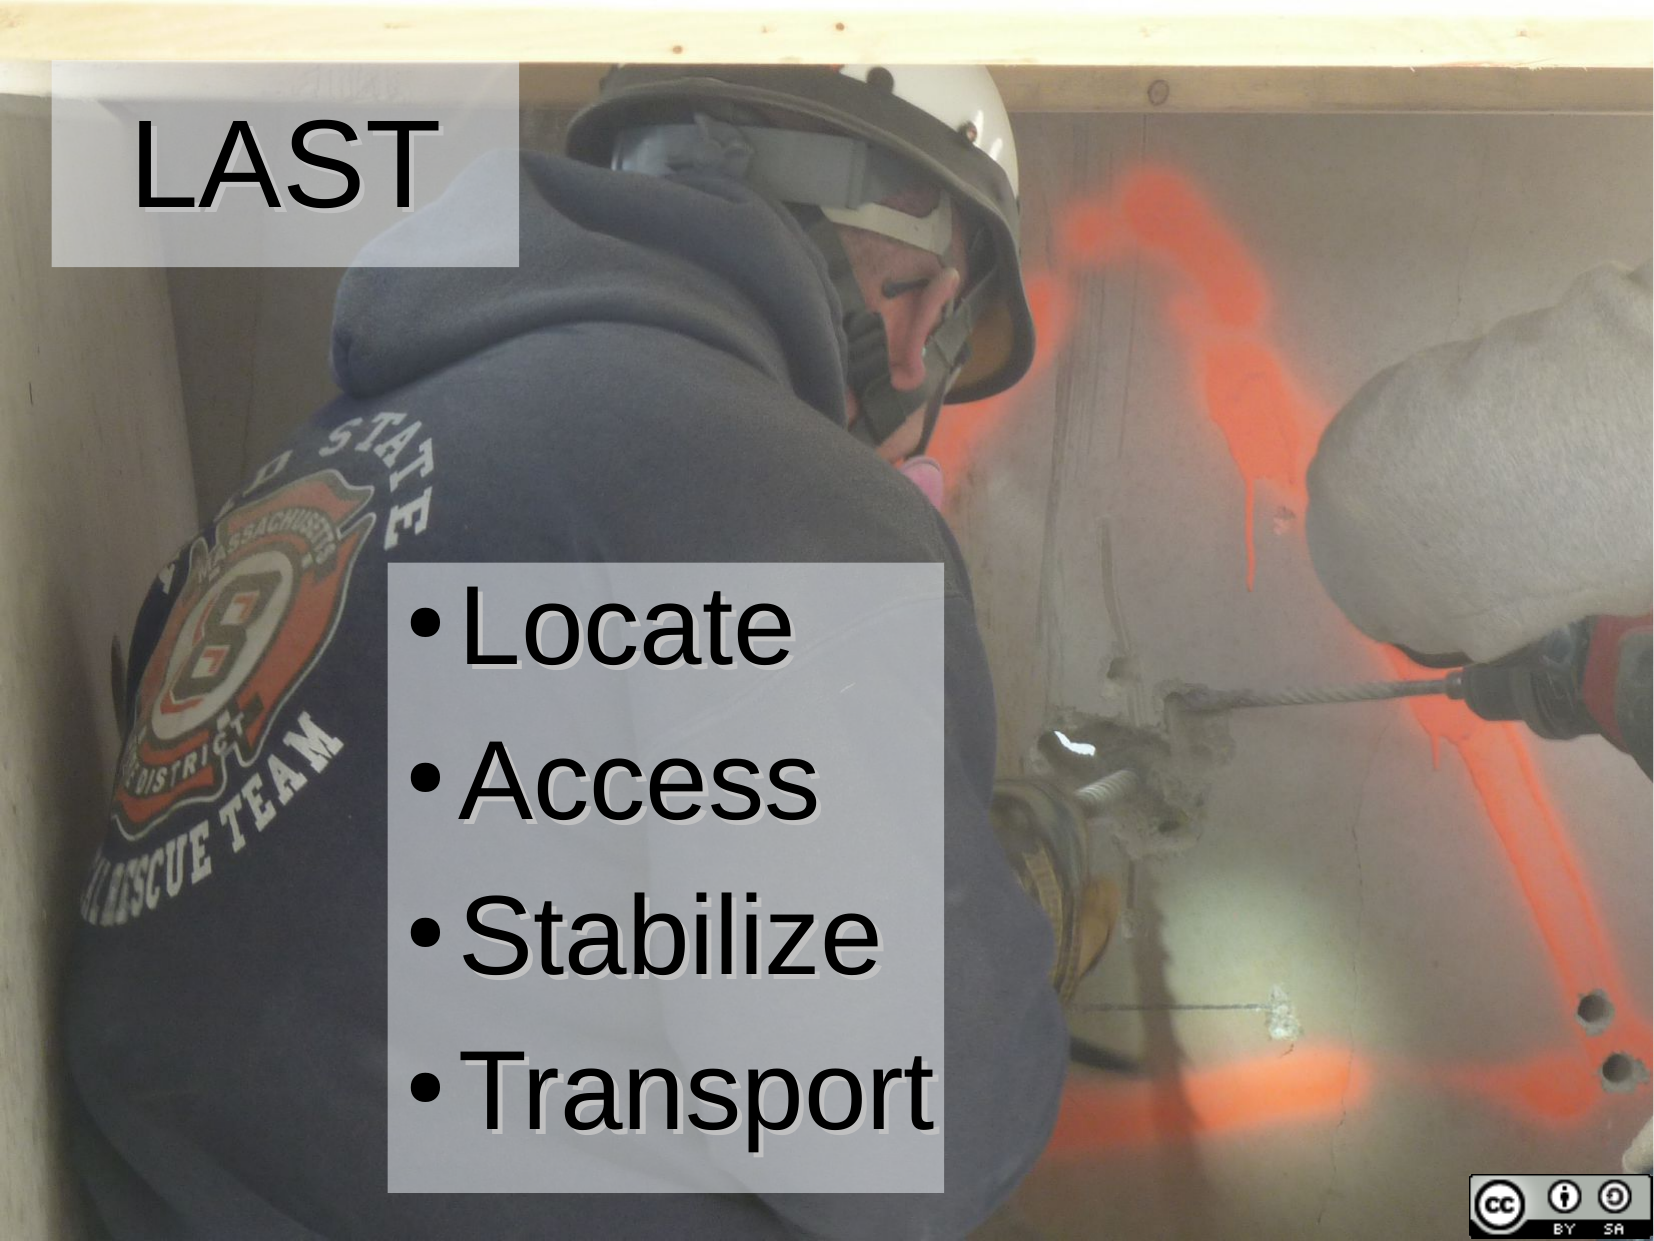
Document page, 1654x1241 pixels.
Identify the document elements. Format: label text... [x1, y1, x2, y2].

title LAST [51, 60, 520, 268]
list Locate Access Stabilize Transport [387, 562, 945, 1193]
picture [0, 0, 1654, 1241]
